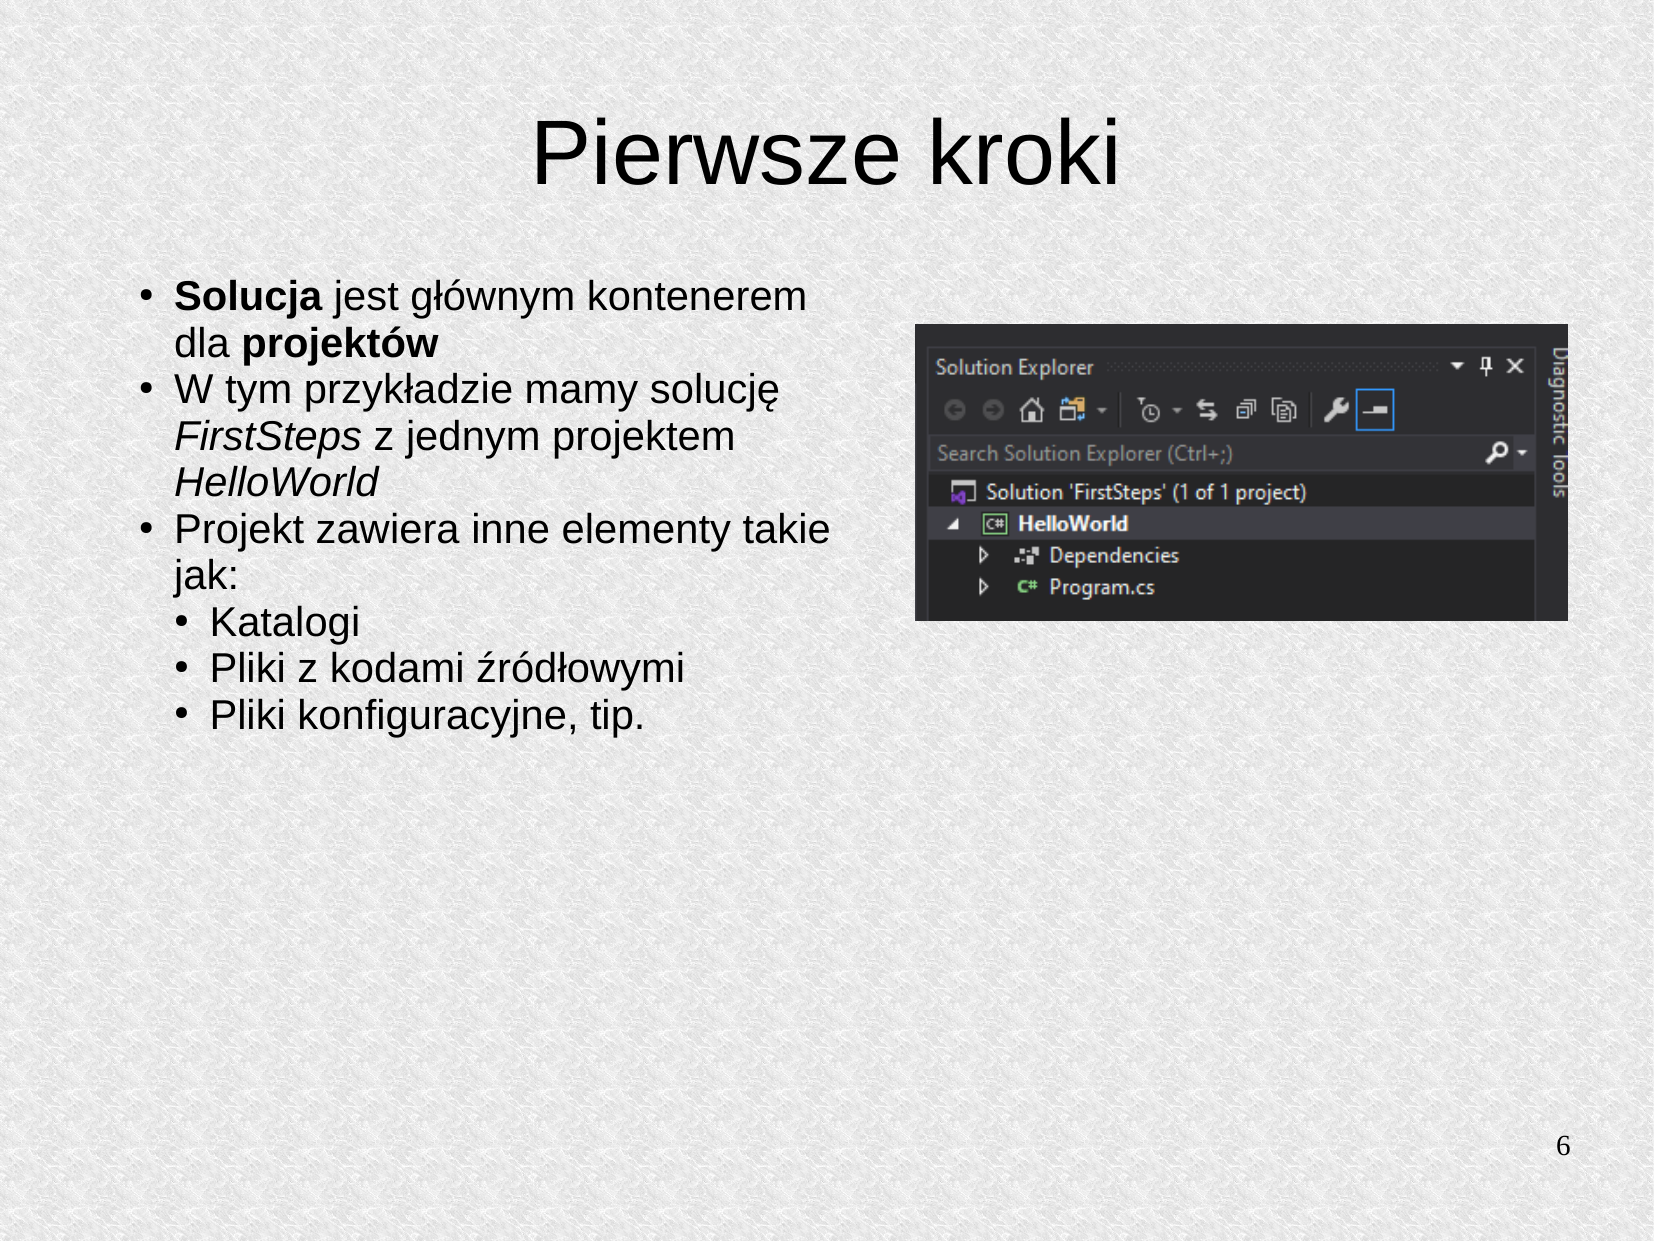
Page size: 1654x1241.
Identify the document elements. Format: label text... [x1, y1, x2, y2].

picture [0, 0, 1654, 1241]
title Pierwsze kroki [82, 49, 1571, 257]
text_box Solucja jest głównym kontenerem dla projektów W tym przykładzie mamy solucję FirstSteps z jednym projektem HelloWorld Projekt zawiera inne elementy takie jak: Katalogi Pliki z kodami źródłowymi Pliki konfiguracyjne, tip. [88, 265, 886, 746]
